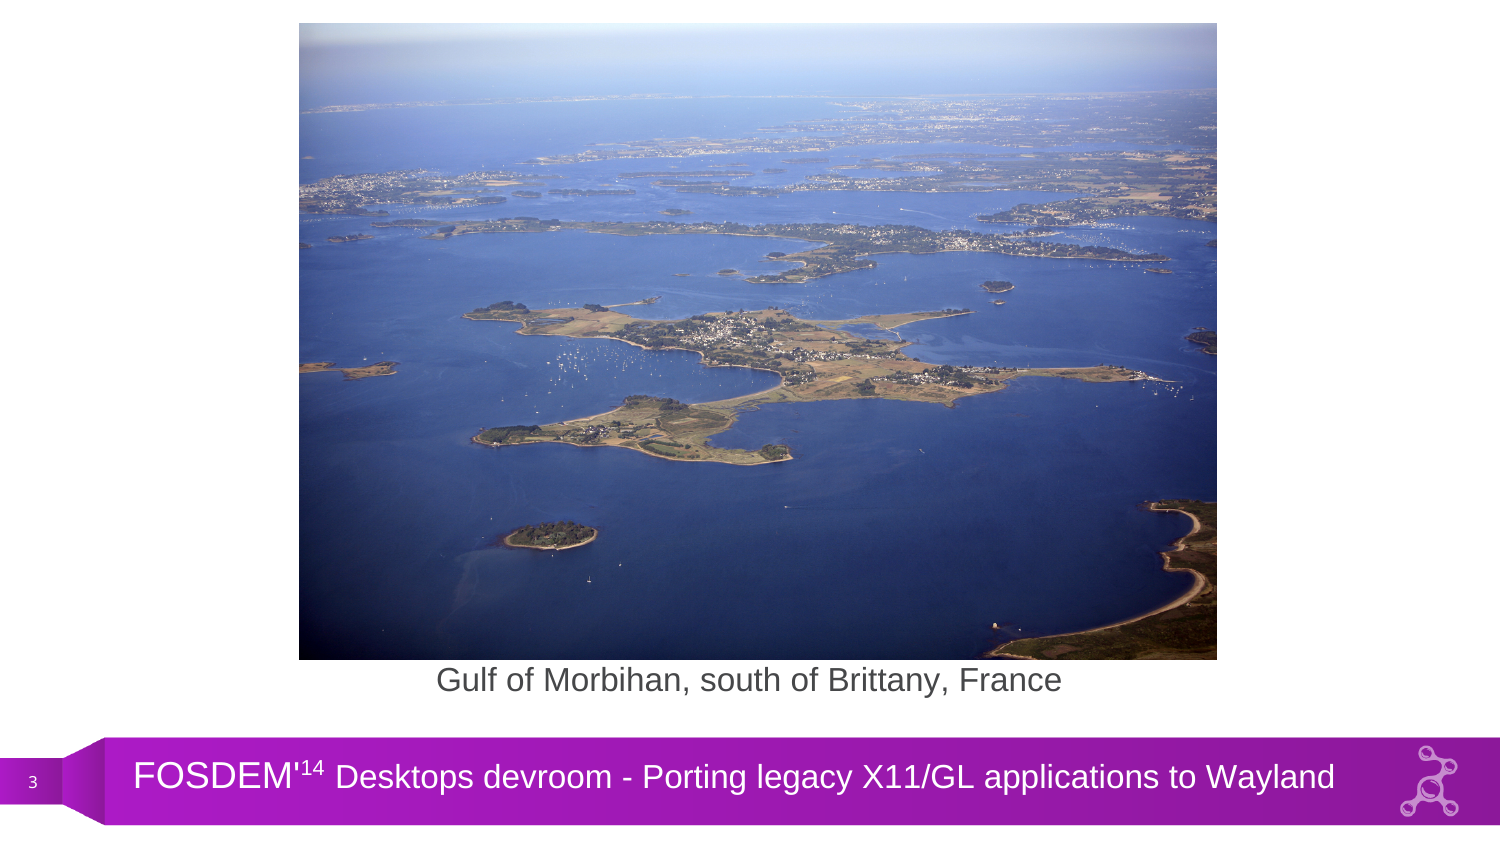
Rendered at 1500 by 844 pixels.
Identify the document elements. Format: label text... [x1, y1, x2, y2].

subtitle Gulf of Morbihan, south of Brittany, France [74, 166, 1425, 745]
picture [0, 0, 1500, 844]
